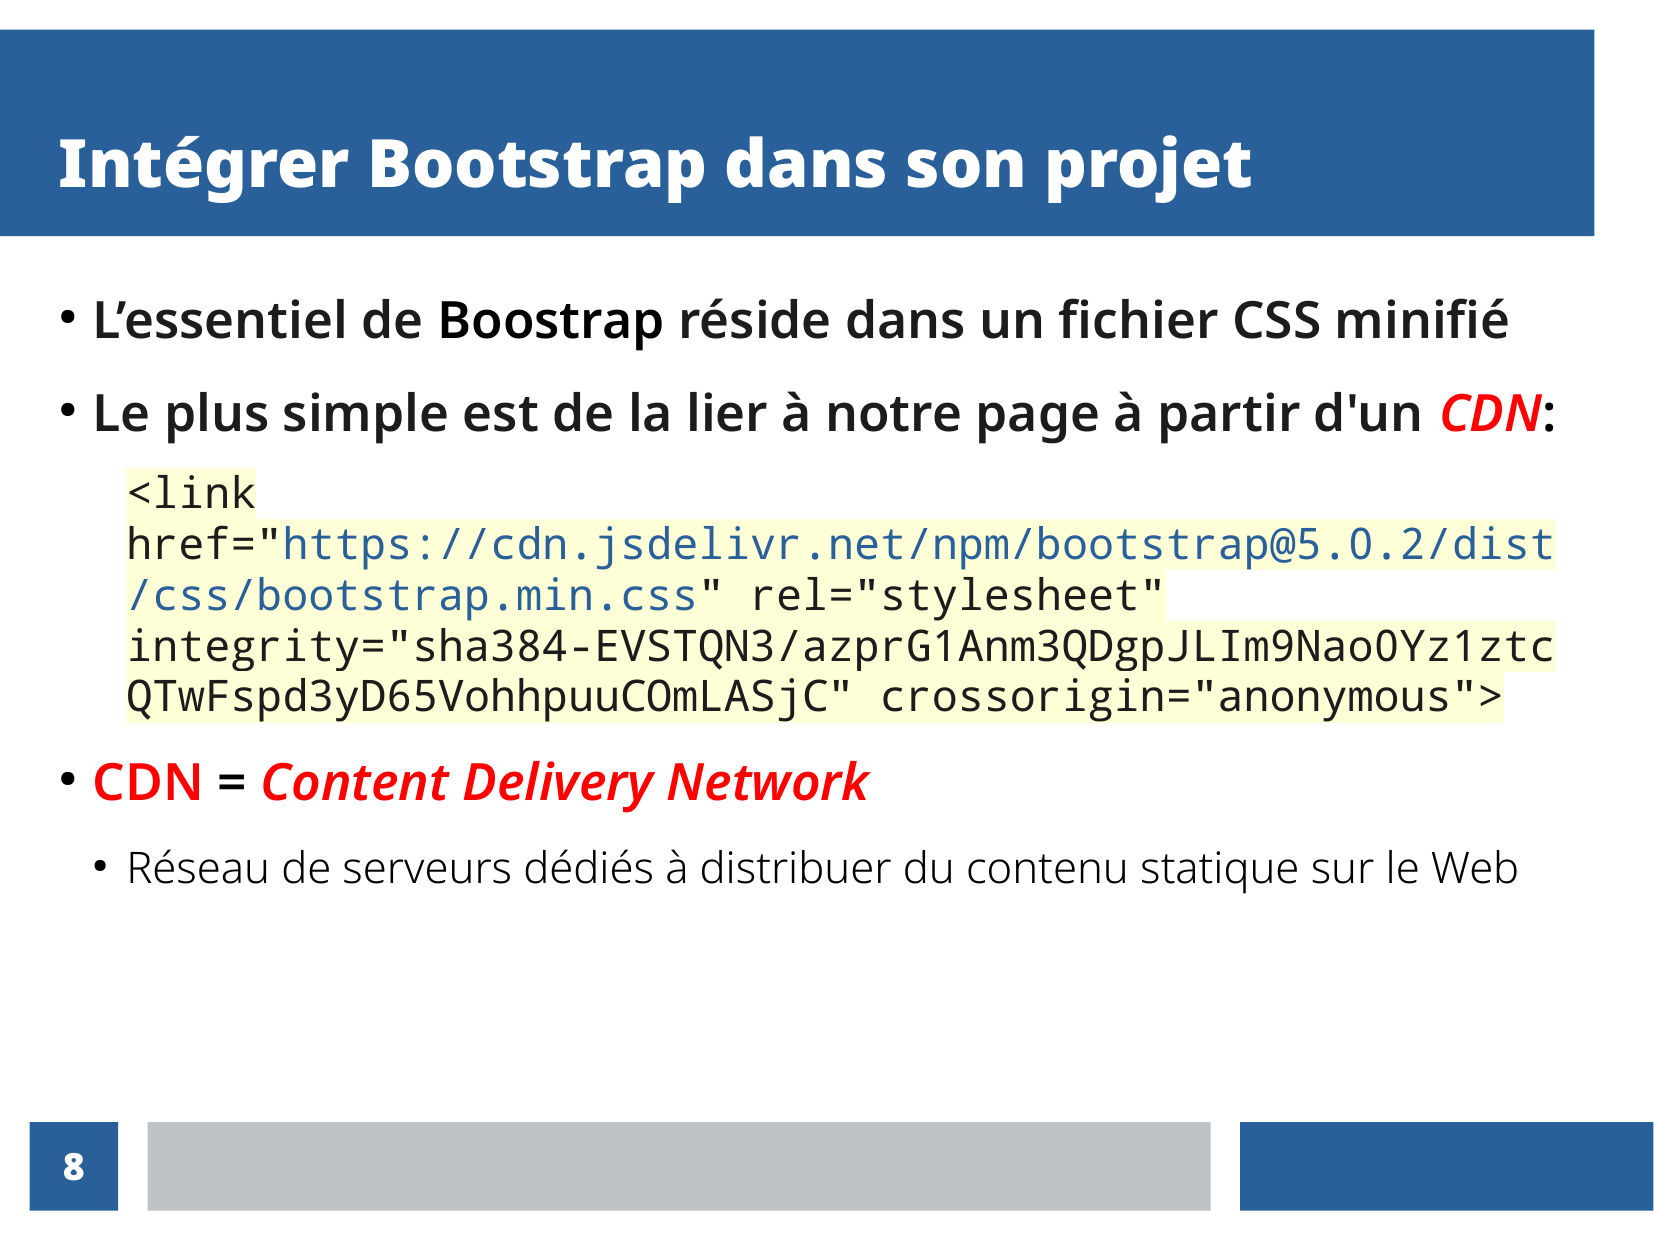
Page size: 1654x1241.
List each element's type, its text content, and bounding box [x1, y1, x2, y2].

list L’essentiel de Boostrap réside dans un fichier CSS minifié Le plus simple est de la lier à notre page à partir d'un CDN: <link href="https://cdn.jsdelivr.net/npm/bootstrap@5.0.2/dist/css/bootstrap.min.css" rel="stylesheet" integrity="sha384-EVSTQN3/azprG1Anm3QDgpJLIm9Nao0Yz1ztcQTwFspd3yD65VohhpuuCOmLASjC" crossorigin="anonymous"> CDN = Content Delivery Network Réseau de serveurs dédiés à distribuer du contenu statique sur le Web [59, 283, 1565, 1111]
title Intégrer Bootstrap dans son projet [59, 59, 1595, 207]
